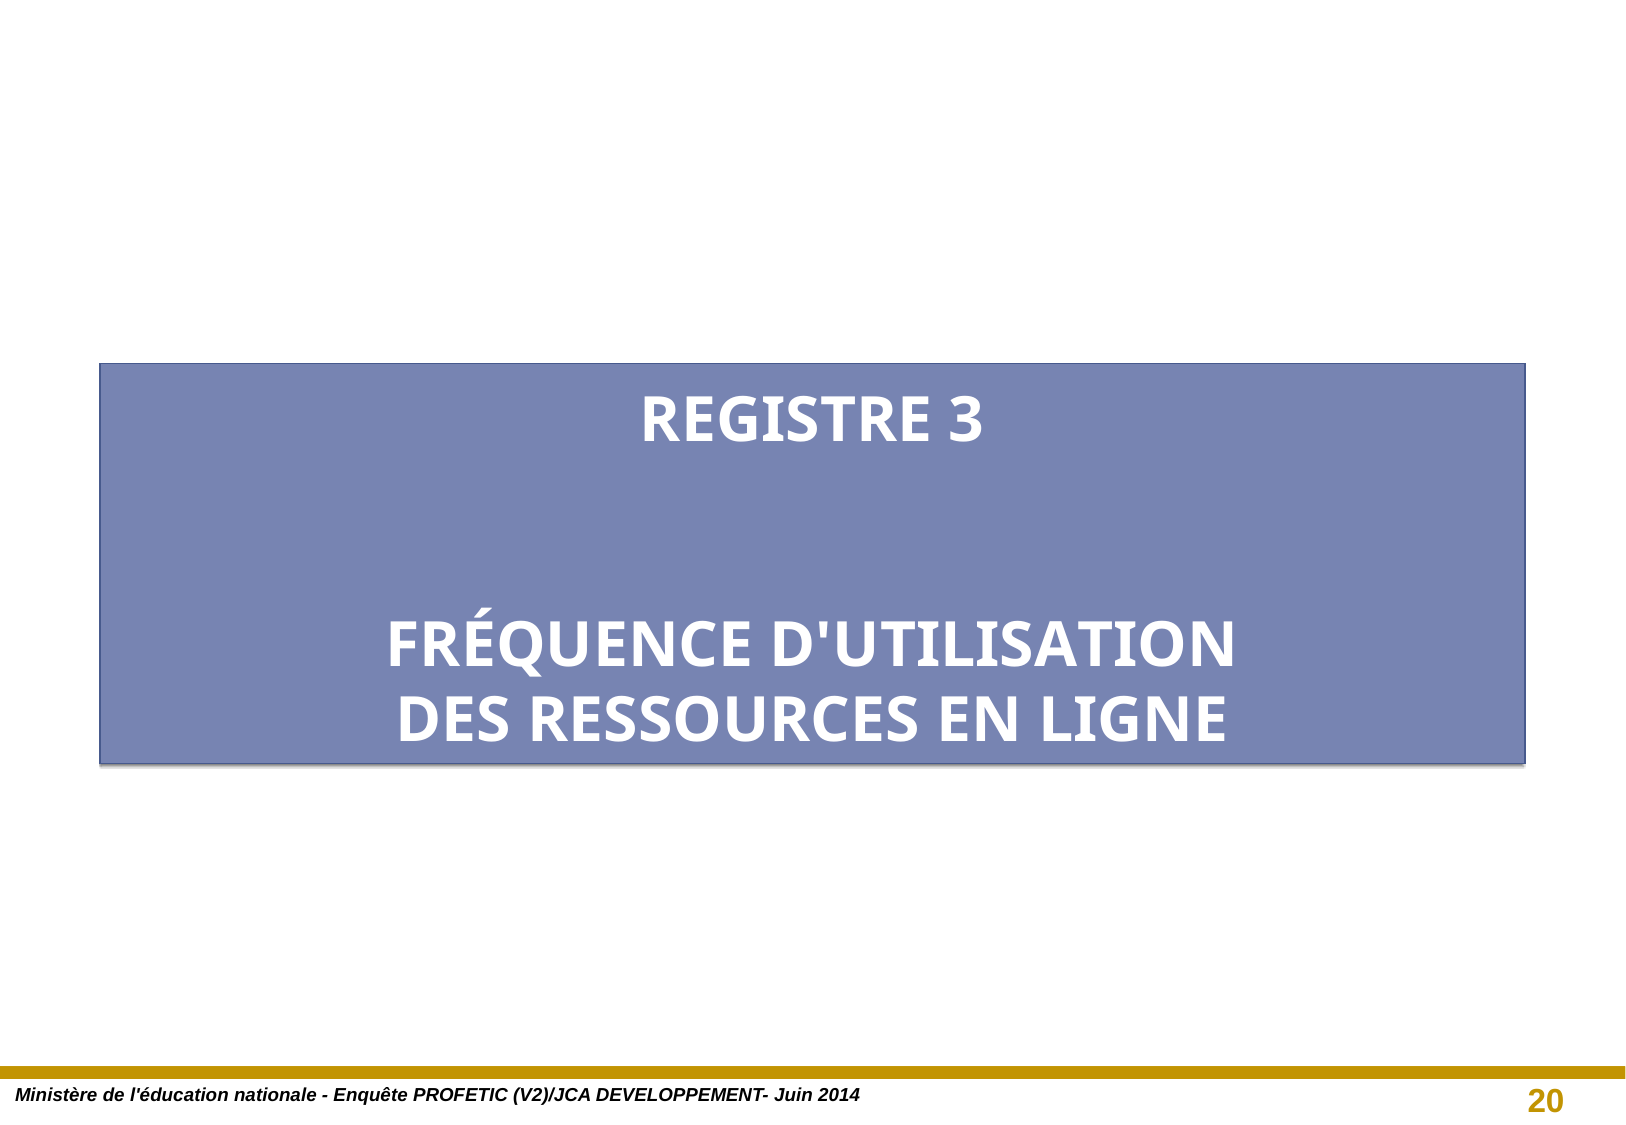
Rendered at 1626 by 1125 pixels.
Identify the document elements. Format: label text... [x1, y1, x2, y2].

text_box 20 [1512, 1071, 1625, 1125]
text_box Ministère de l'éducation nationale - Enquête PROFETIC (V2)/JCA DEVELOPPEMENT- Juin 2014 [0, 1074, 1501, 1125]
title REGISTRE 3 Fréquence d'utilisation des ressources en ligne [99, 363, 1525, 764]
